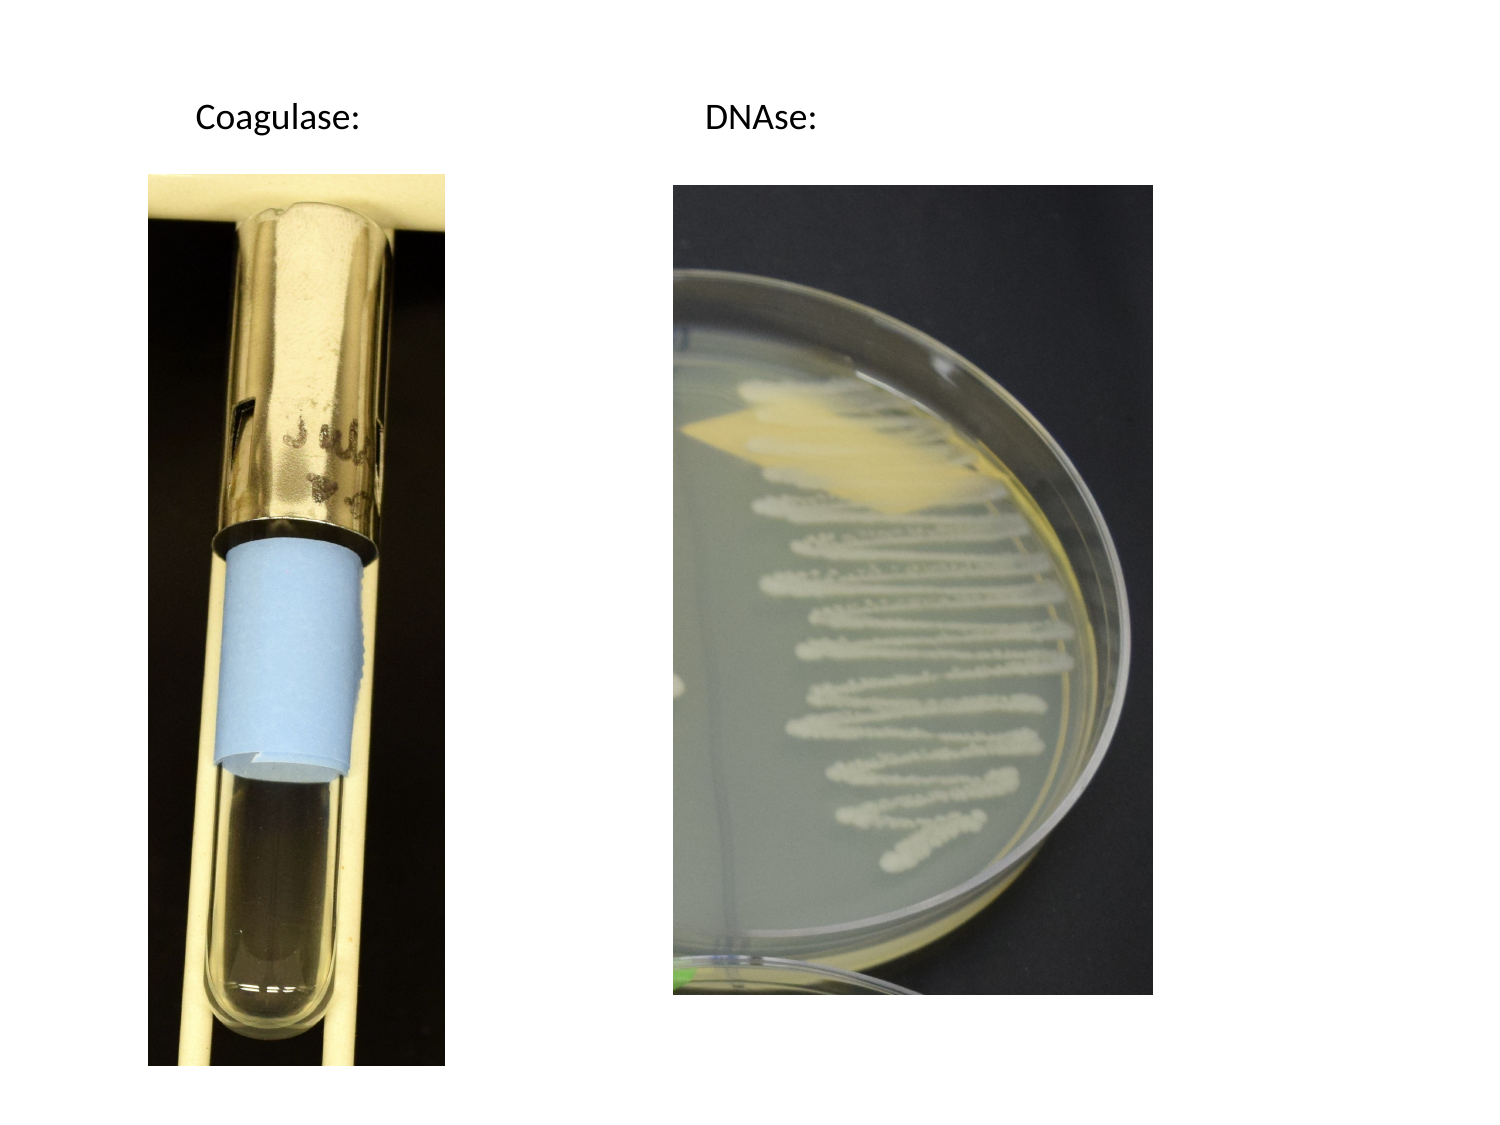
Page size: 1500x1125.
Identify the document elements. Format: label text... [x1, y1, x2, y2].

text_box Coagulase: [180, 84, 378, 146]
picture [673, 185, 1153, 995]
text_box DNAse: [690, 84, 835, 146]
picture [148, 174, 445, 1066]
